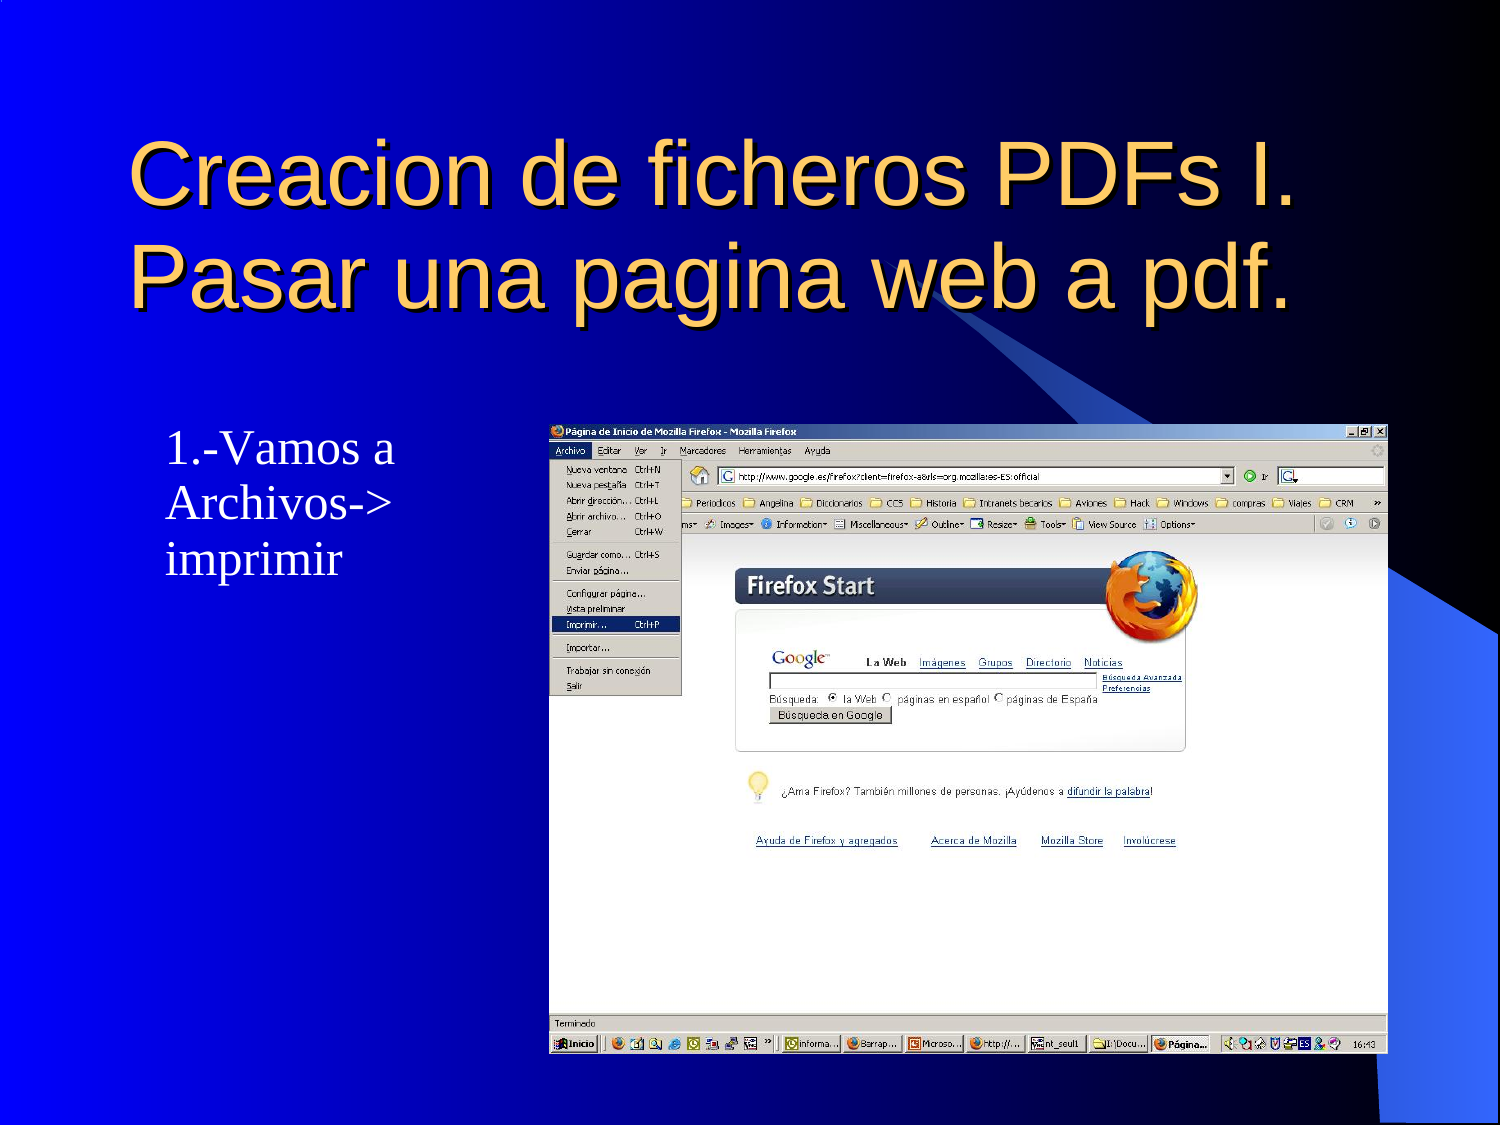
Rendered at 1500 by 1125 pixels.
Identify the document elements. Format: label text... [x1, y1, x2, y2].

title Creacion de ficheros PDFs I. Pasar una pagina web a pdf. [112, 99, 1438, 351]
text_box 1.-Vamos a Archivos-> imprimir [149, 412, 478, 594]
picture [549, 424, 1388, 1054]
